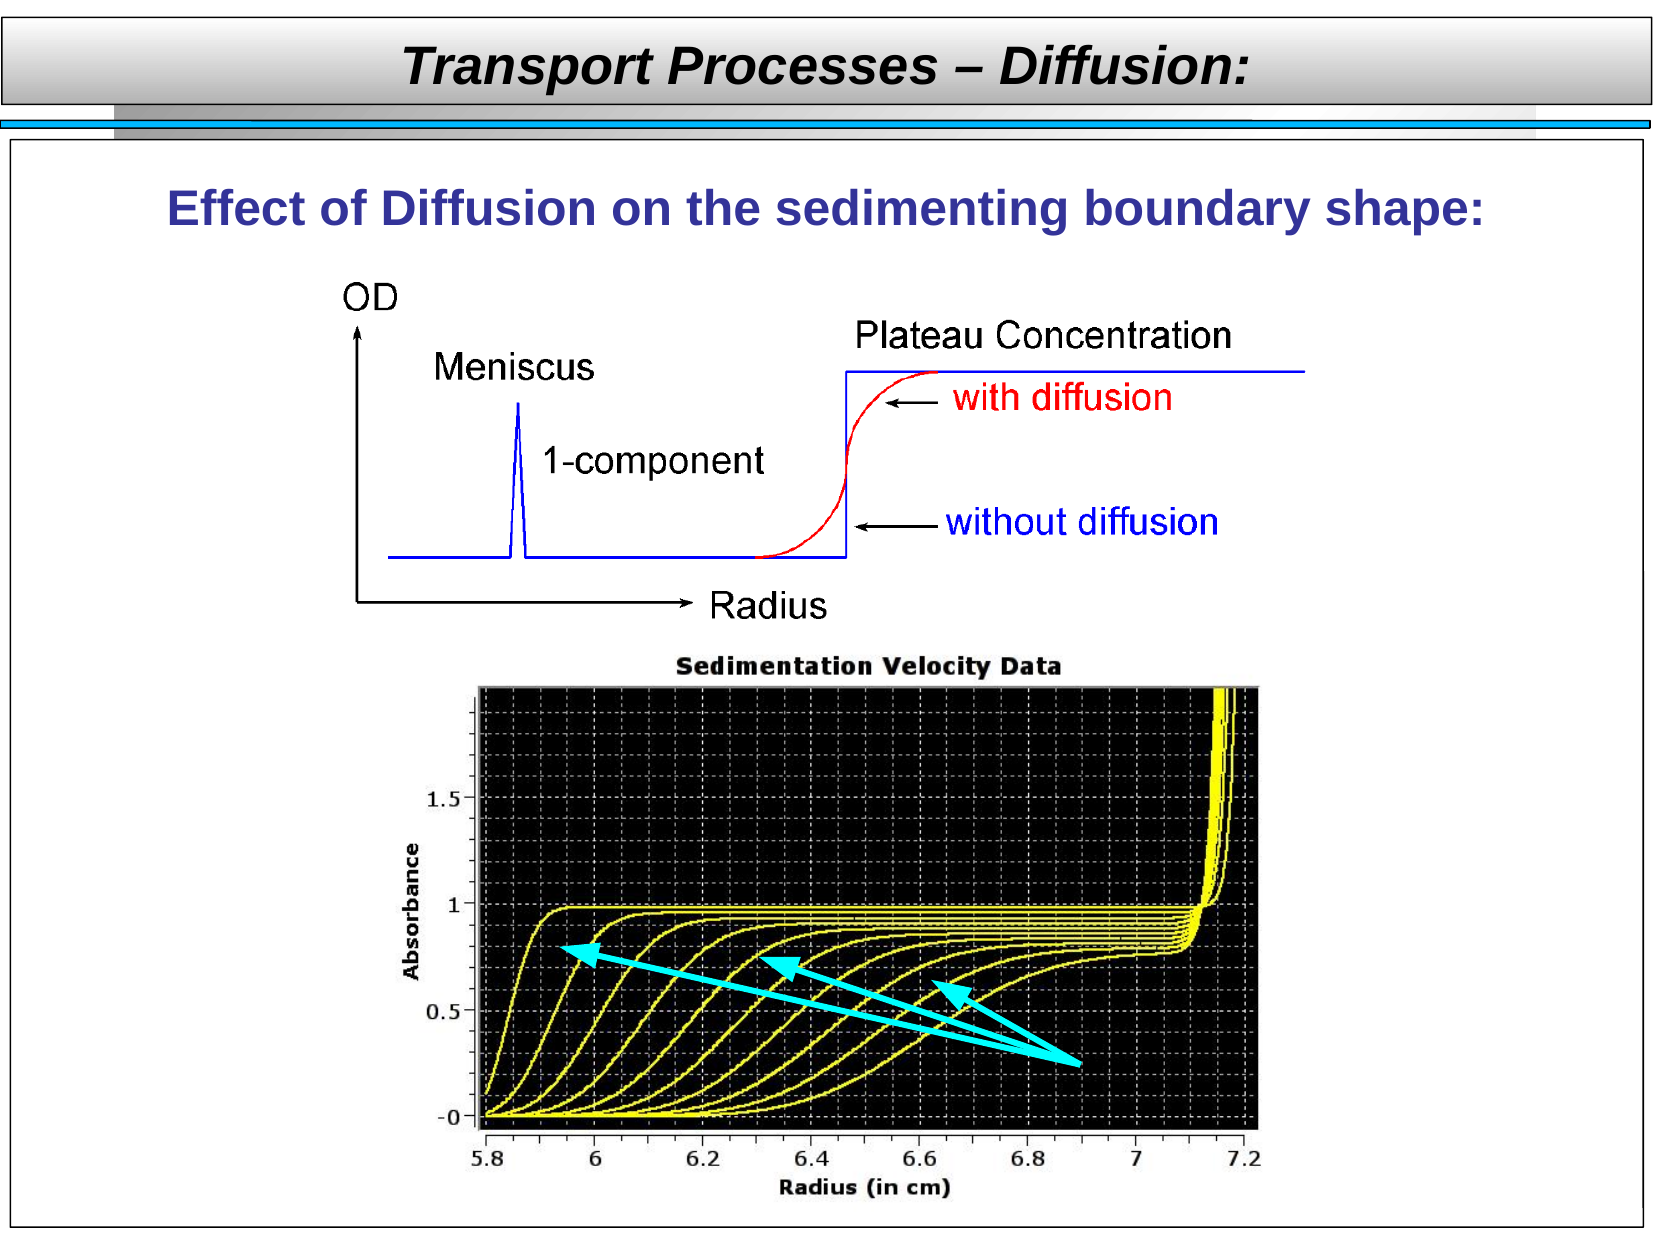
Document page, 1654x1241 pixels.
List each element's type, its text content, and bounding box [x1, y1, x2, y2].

text_box [10, 139, 1644, 1228]
title Effect of Diffusion on the sedimenting boundary shape: [151, 172, 1502, 244]
picture [376, 635, 1277, 1212]
text_box Transport Processes – Diffusion: [1, 17, 1652, 105]
picture [333, 271, 1309, 624]
text_box [0, 120, 1651, 129]
